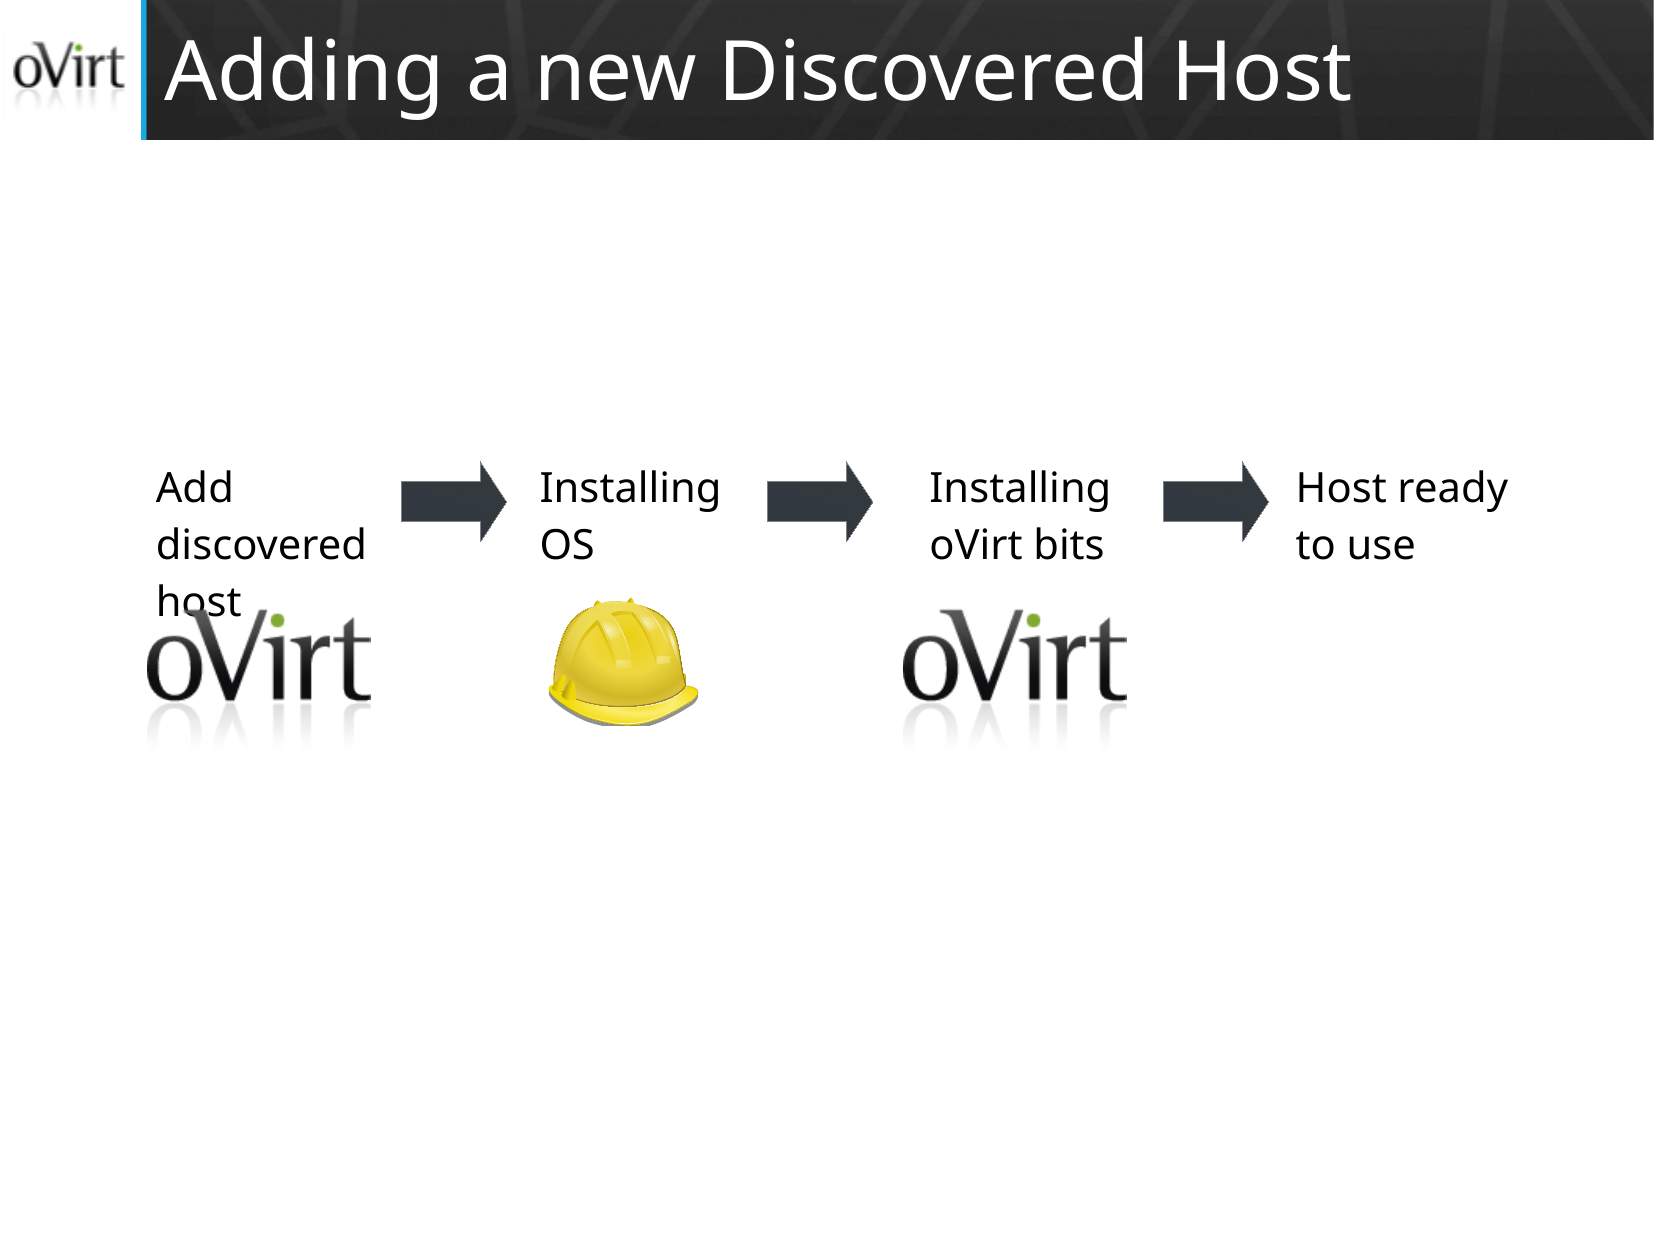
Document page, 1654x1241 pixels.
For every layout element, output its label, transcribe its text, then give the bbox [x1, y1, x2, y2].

text_box Add discovered host [0, 450, 383, 691]
title Adding a new Discovered Host [164, 18, 1653, 119]
picture [147, 601, 371, 751]
text_box [767, 481, 772, 522]
picture [548, 597, 699, 726]
text_box Installing oVirt bits [772, 450, 1139, 691]
text_box Installing OS [383, 450, 772, 691]
picture [903, 601, 1127, 751]
picture [0, 0, 1654, 140]
text_box Host ready to use [1139, 450, 1575, 691]
